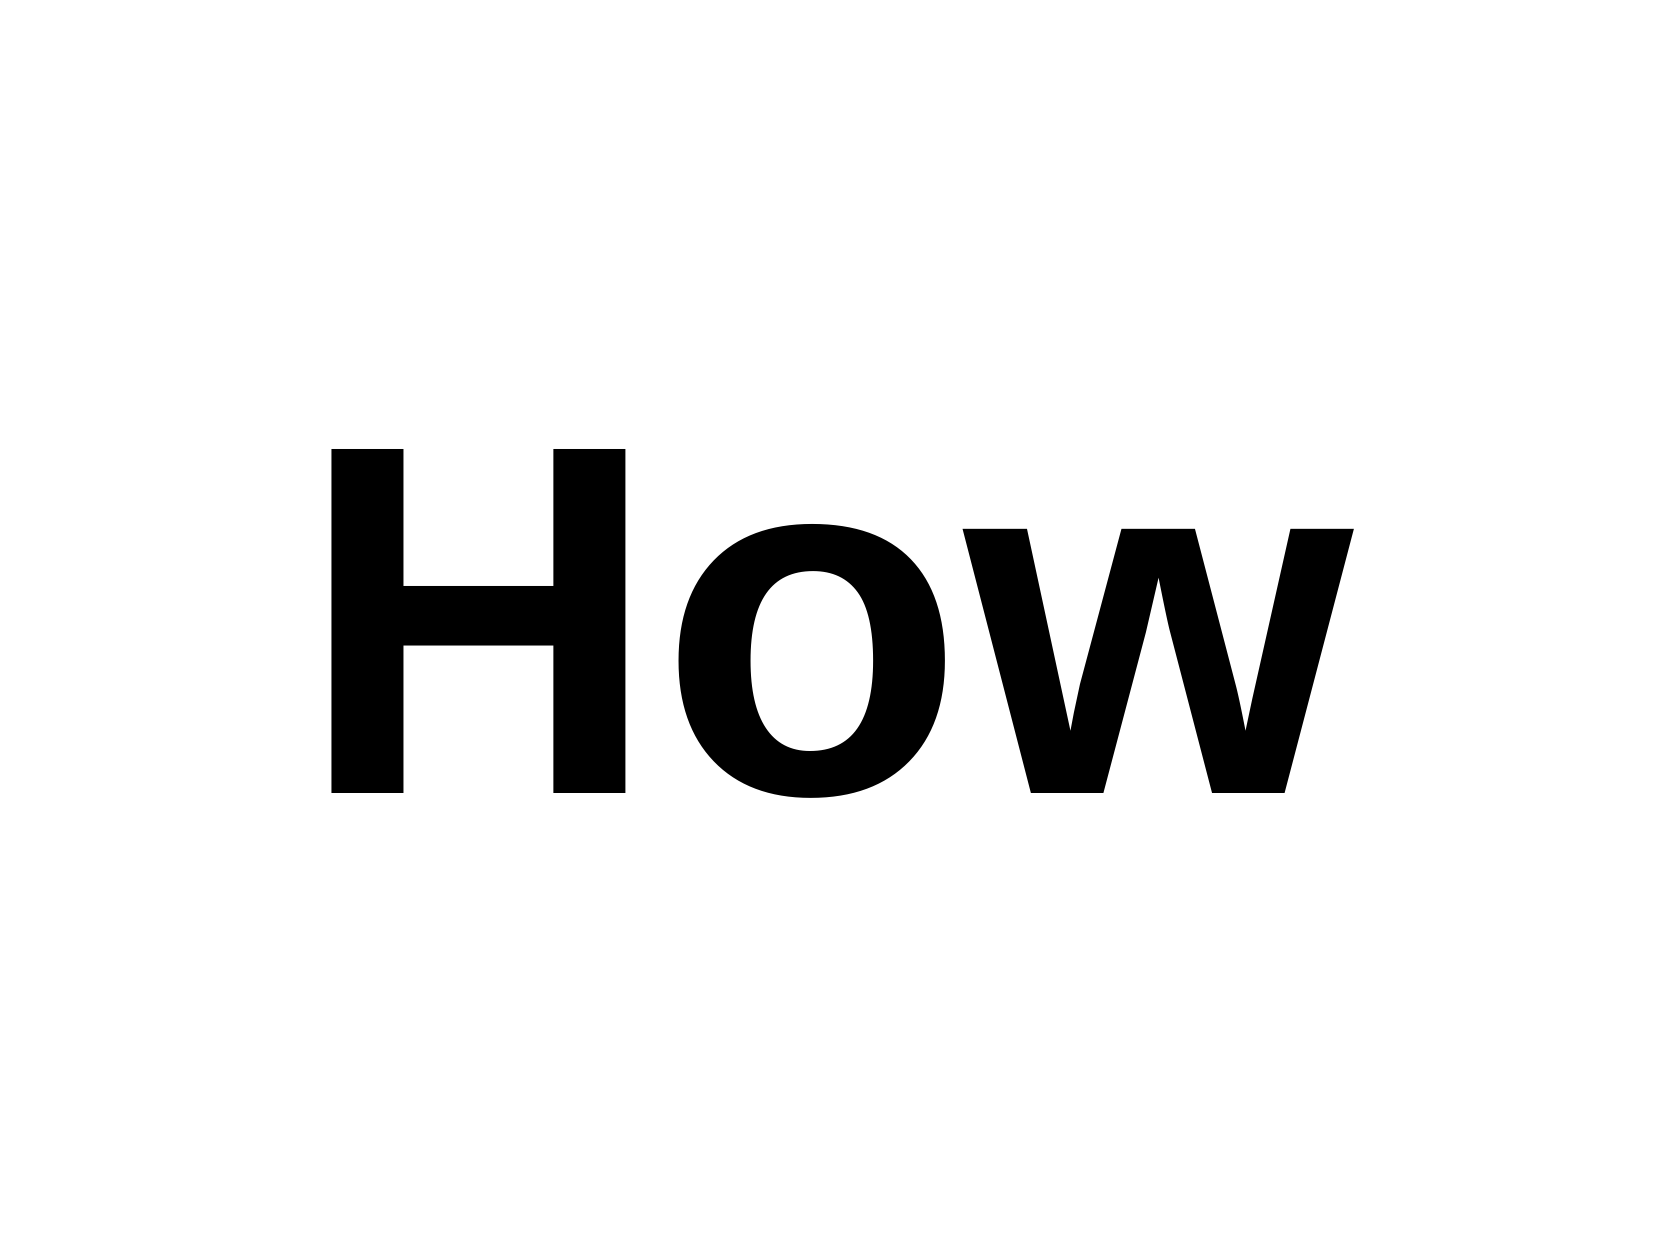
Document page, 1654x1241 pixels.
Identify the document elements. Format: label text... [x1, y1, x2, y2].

text_box How [284, 333, 1370, 907]
